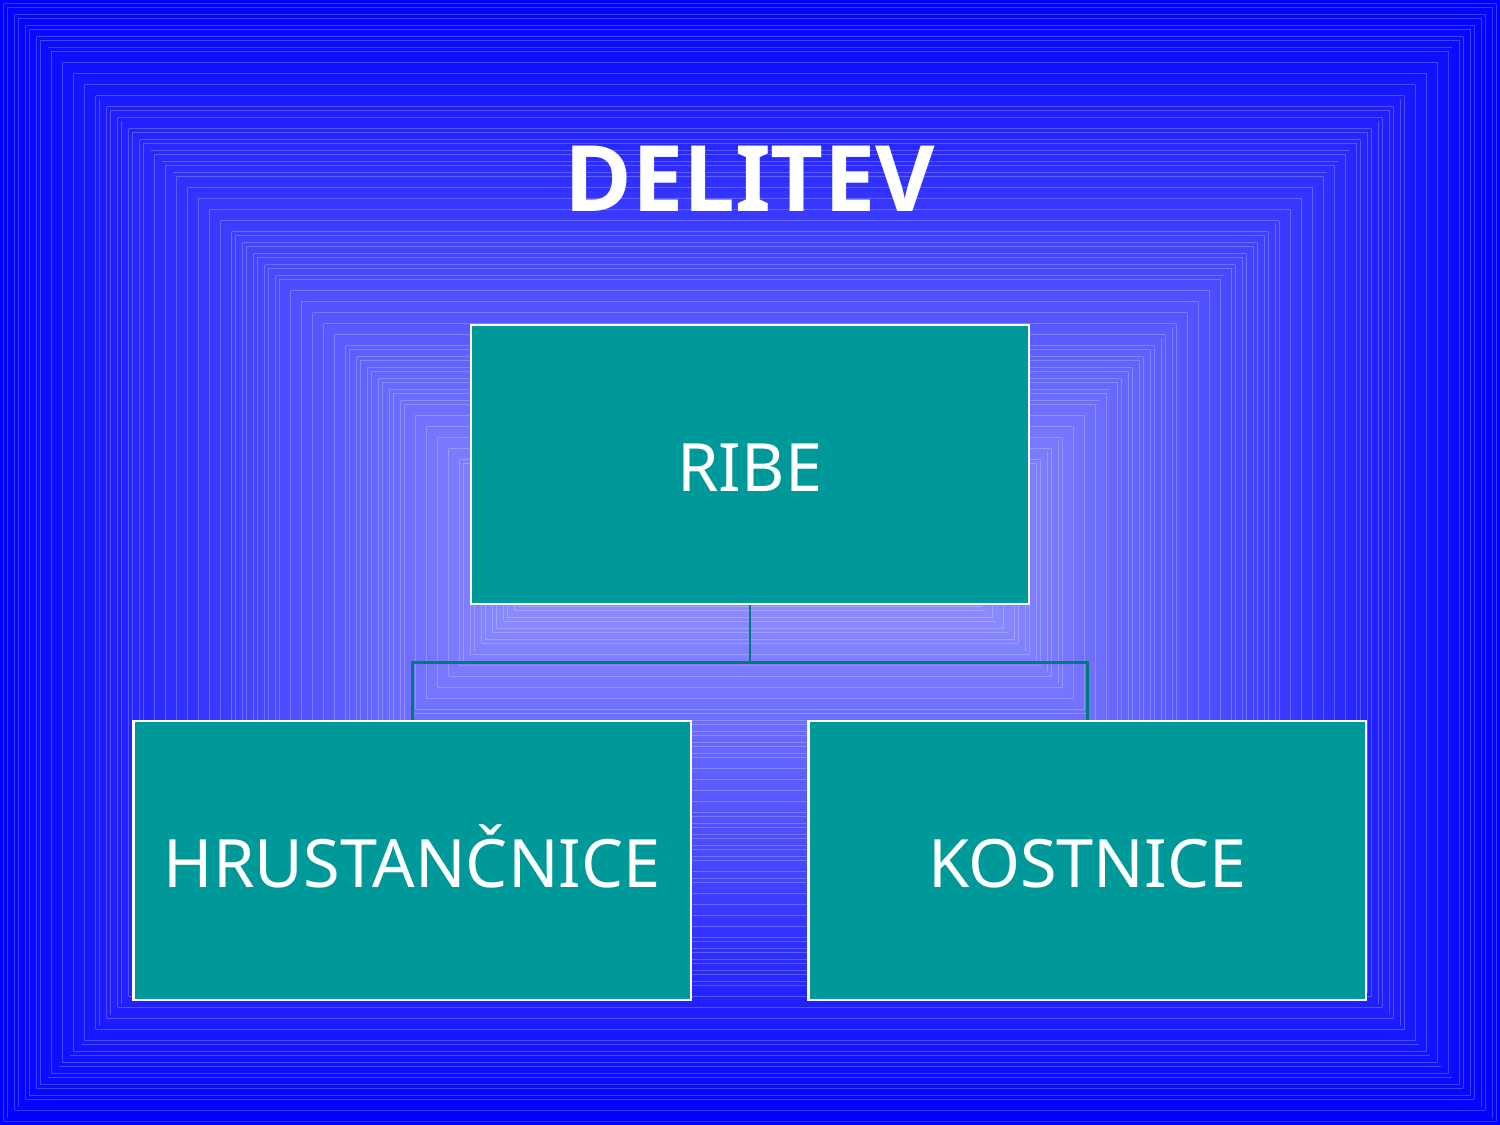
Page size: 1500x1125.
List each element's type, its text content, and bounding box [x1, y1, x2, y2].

title DELITEV [75, 62, 1425, 288]
text_box RIBE [471, 325, 1029, 604]
text_box HRUSTANČNICE [133, 721, 692, 1000]
text_box KOSTNICE [808, 721, 1367, 1000]
